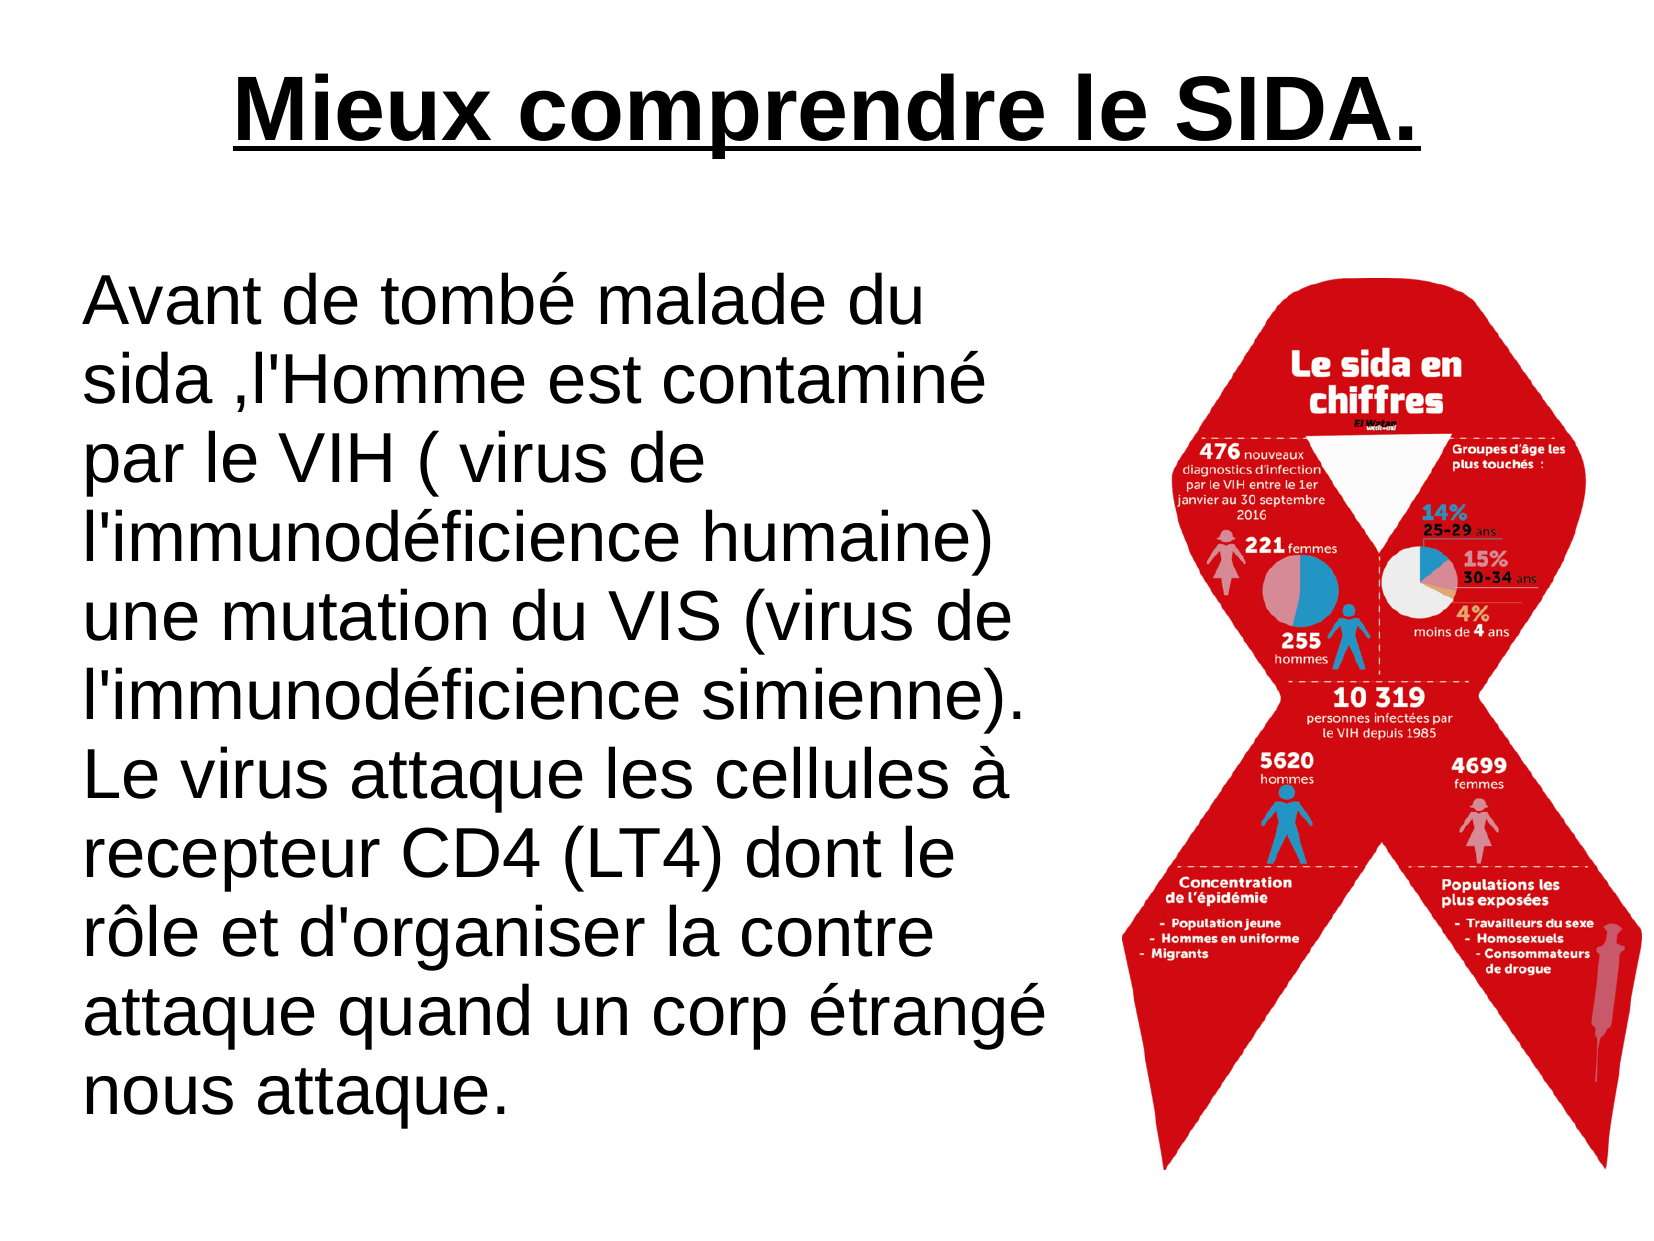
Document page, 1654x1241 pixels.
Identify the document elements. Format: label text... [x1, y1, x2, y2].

list Avant de tombé malade du sida ,l'Homme est contaminé par le VIH ( virus de l'immunodéficience humaine) une mutation du VIS (virus de l'immunodéficience simienne). Le virus attaque les cellules à recepteur CD4 (LT4) dont le rôle et d'organiser la contre attaque quand un corp étrangé nous attaque. [11, 61, 1075, 1241]
title Mieux comprendre le SIDA. [82, 5, 1571, 213]
picture [1122, 278, 1642, 1170]
